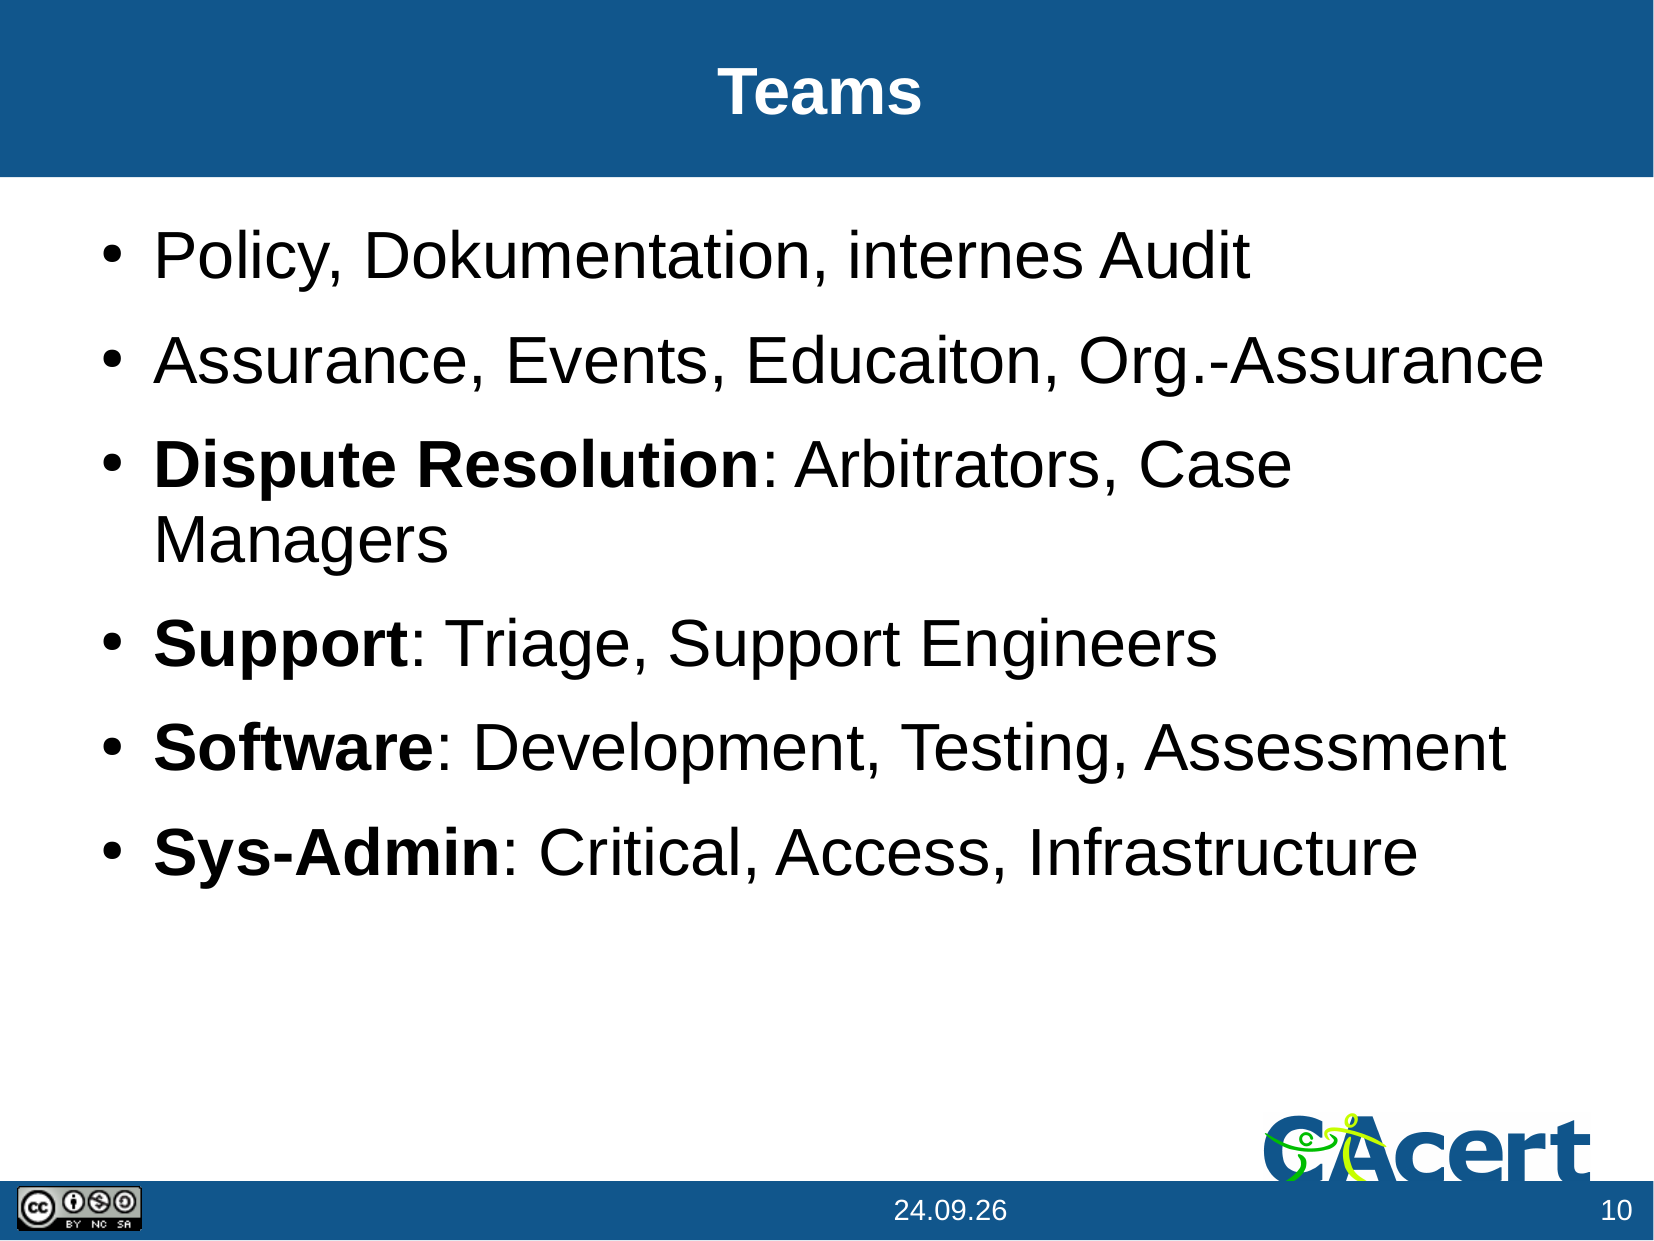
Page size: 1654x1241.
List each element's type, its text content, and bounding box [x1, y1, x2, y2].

list Policy, Dokumentation, internes Audit Assurance, Events, Educaiton, Org.-Assurance Dispute Resolution: Arbitrators, Case Managers Support: Triage, Support Engineers Software: Development, Testing, Assessment Sys-Admin: Critical, Access, Infrastructure [82, 218, 1571, 1091]
picture [1263, 1112, 1591, 1181]
title Teams [76, 17, 1565, 166]
picture [17, 1186, 142, 1231]
